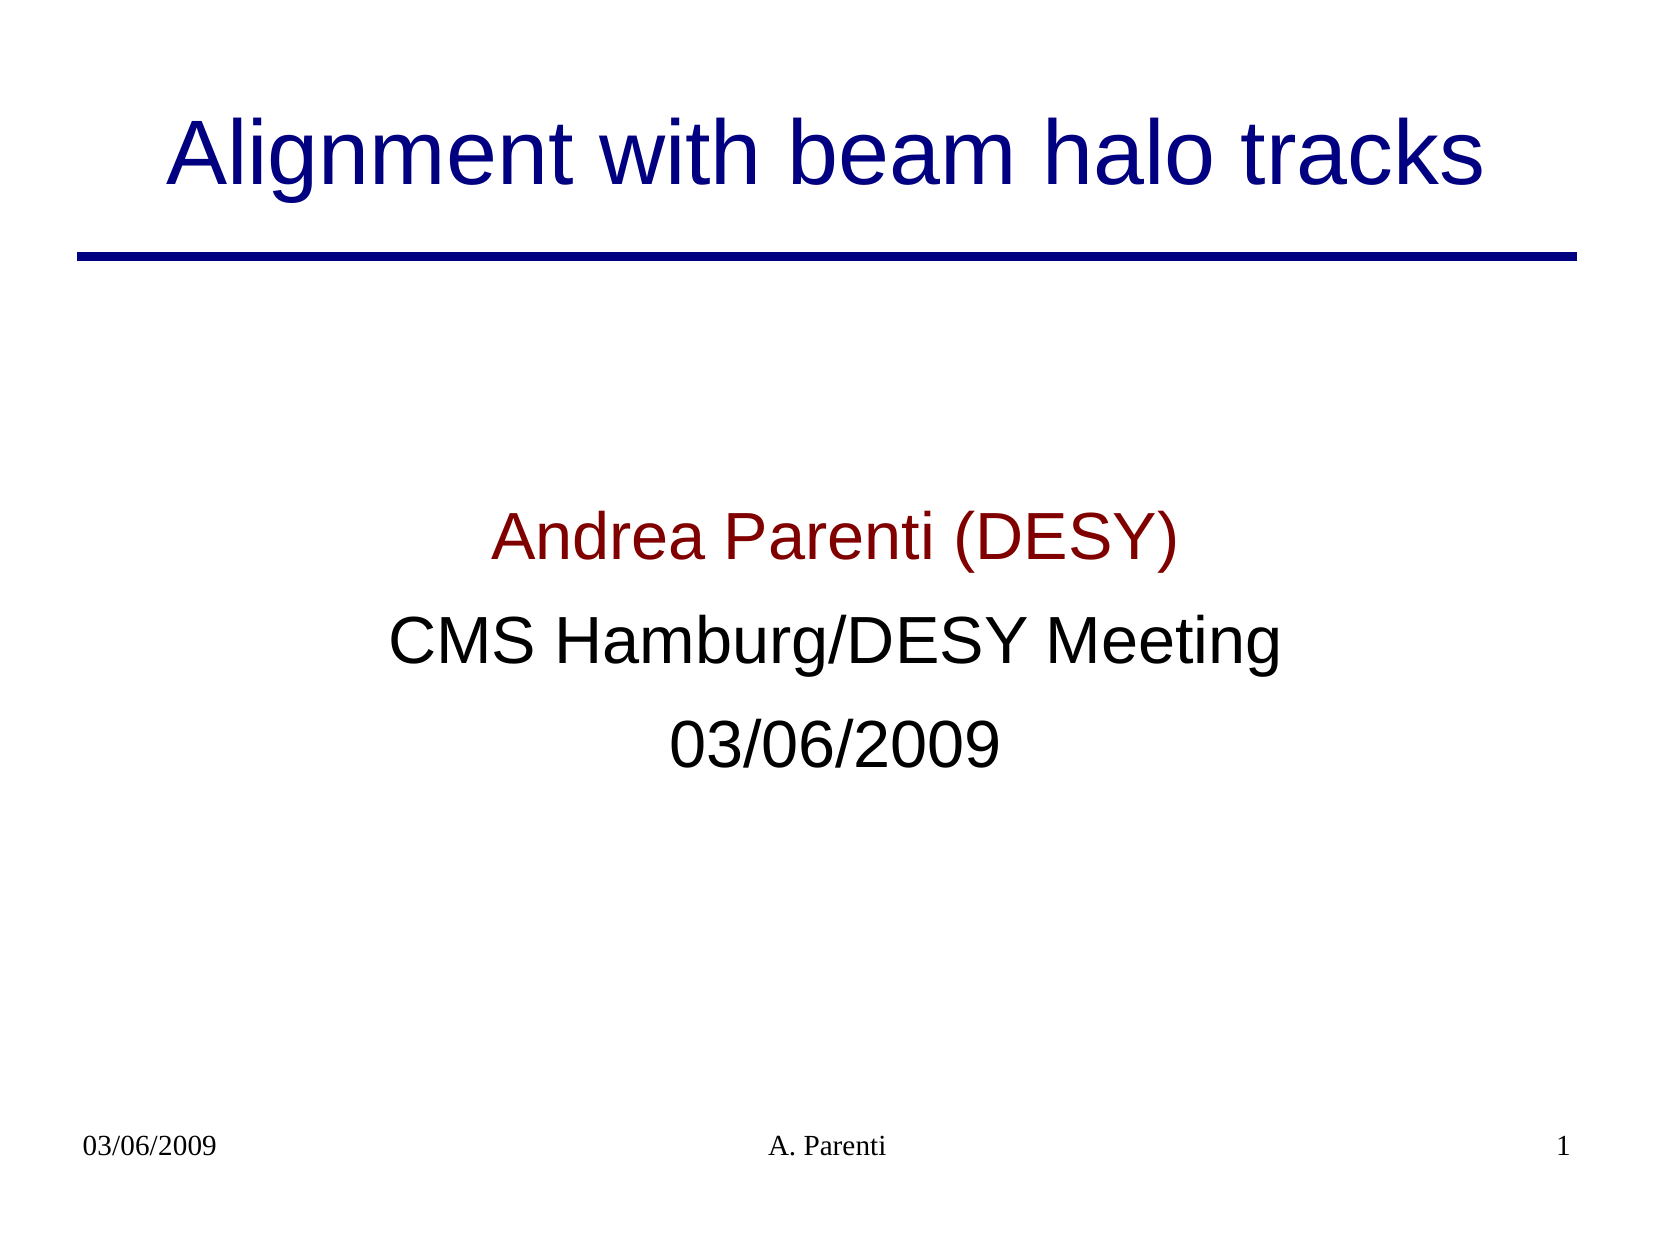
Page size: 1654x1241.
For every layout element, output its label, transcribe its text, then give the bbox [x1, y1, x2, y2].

list Andrea Parenti (DESY) CMS Hamburg/DESY Meeting 03/06/2009 [82, 290, 1571, 1094]
title Alignment with beam halo tracks [82, 56, 1571, 250]
